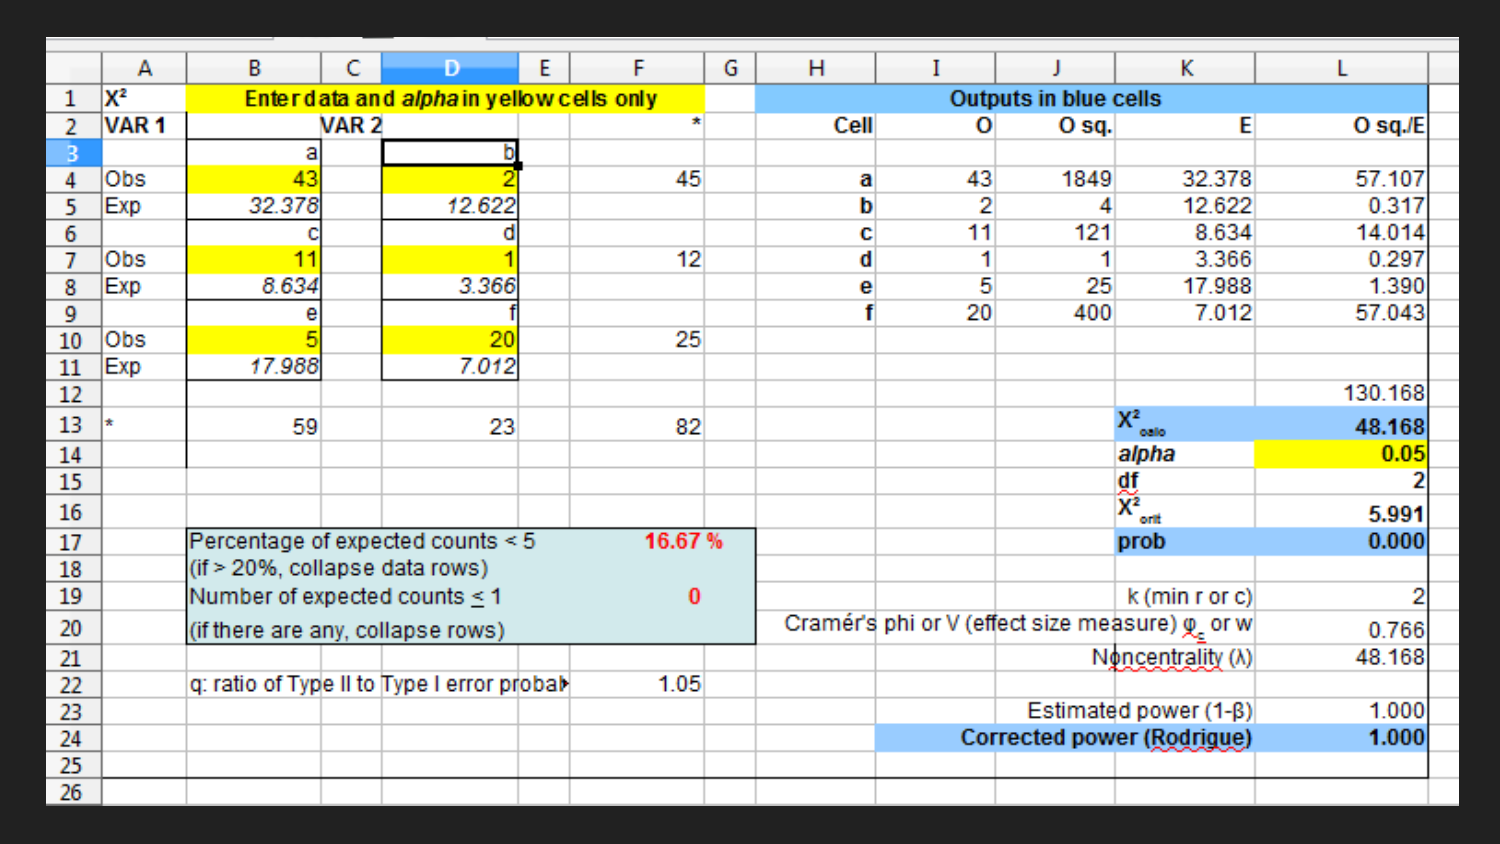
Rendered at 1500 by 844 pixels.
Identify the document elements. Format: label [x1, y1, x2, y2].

picture [46, 37, 1459, 806]
